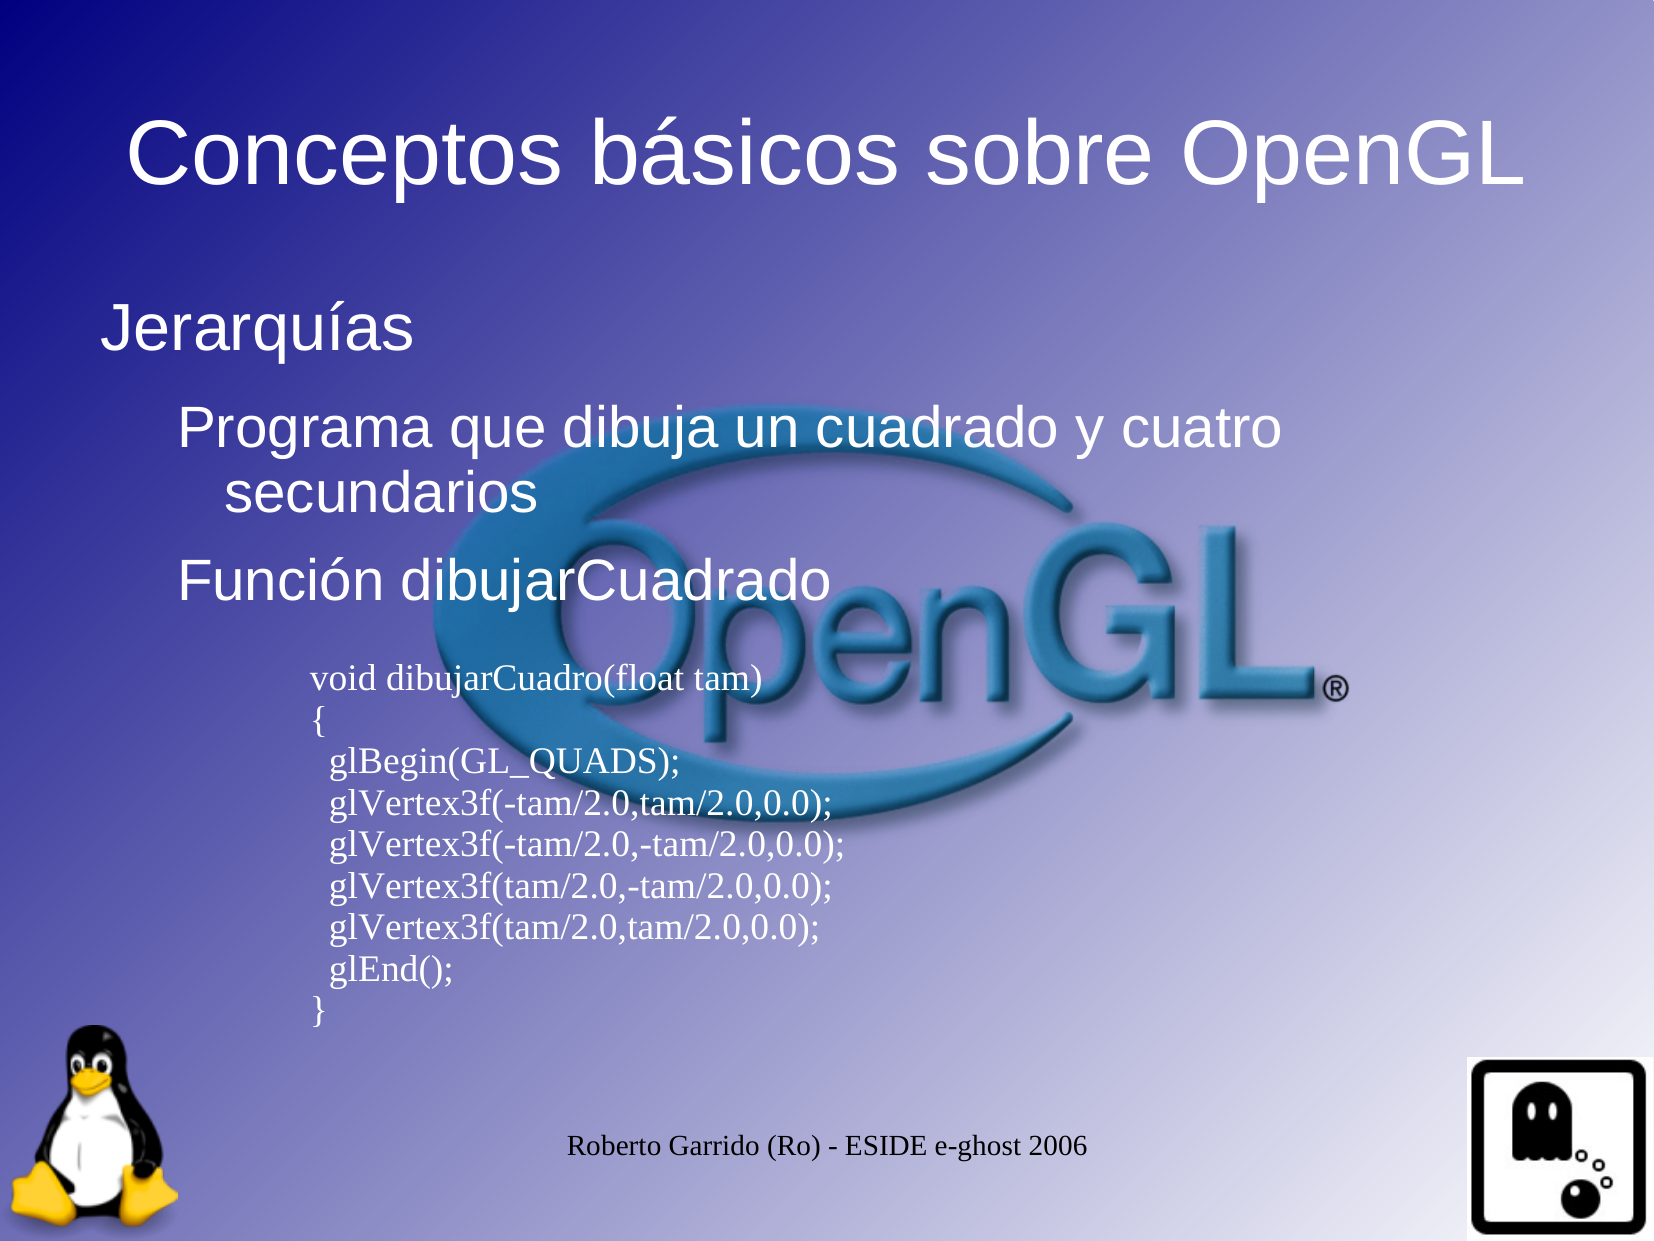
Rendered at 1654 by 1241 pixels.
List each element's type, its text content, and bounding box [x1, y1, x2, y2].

picture [1467, 1057, 1654, 1241]
picture [0, 1025, 178, 1241]
text_box void dibujarCuadro(float tam) { glBegin(GL_QUADS); glVertex3f(-tam/2.0,tam/2.0,0.0); glVertex3f(-tam/2.0,-tam/2.0,0.0); glVertex3f(tam/2.0,-tam/2.0,0.0); glVertex3f(tam/2.0,tam/2.0,0.0); glEnd(); } [295, 649, 1625, 1039]
title Conceptos básicos sobre OpenGL [82, 49, 1571, 257]
list Jerarquías Programa que dibuja un cuadrado y cuatro secundarios Función dibujarCuadrado [82, 290, 1571, 1109]
